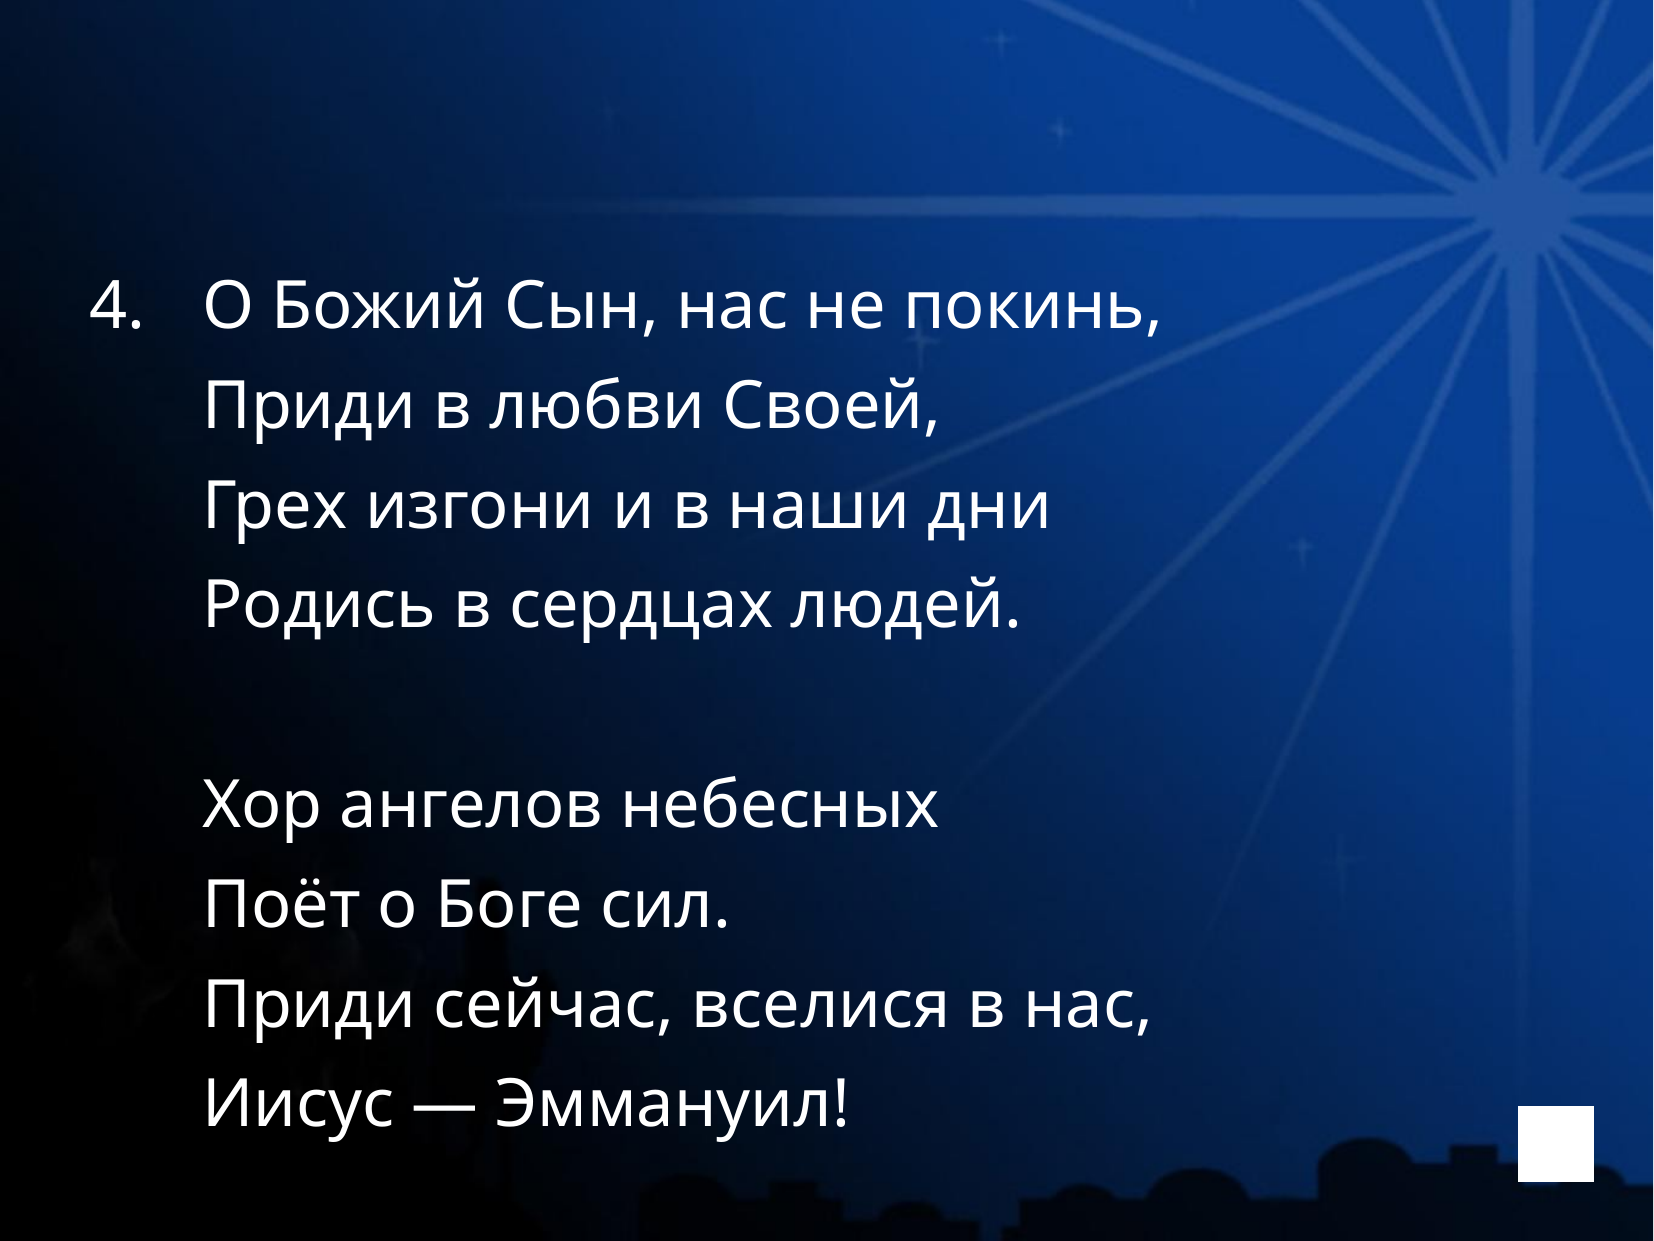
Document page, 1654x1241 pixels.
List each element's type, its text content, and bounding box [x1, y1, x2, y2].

text_box 4. О Божий Сын, нас не покинь, Приди в любви Своей, Грех изгони и в наши дни Родись в сердцах людей. Хор ангелов небесных Поёт о Боге сил. Приди сейчас, вселися в нас, Иисус — Эммануил! [75, 150, 1576, 1163]
text_box [1518, 1106, 1594, 1182]
picture [0, 0, 1654, 1241]
